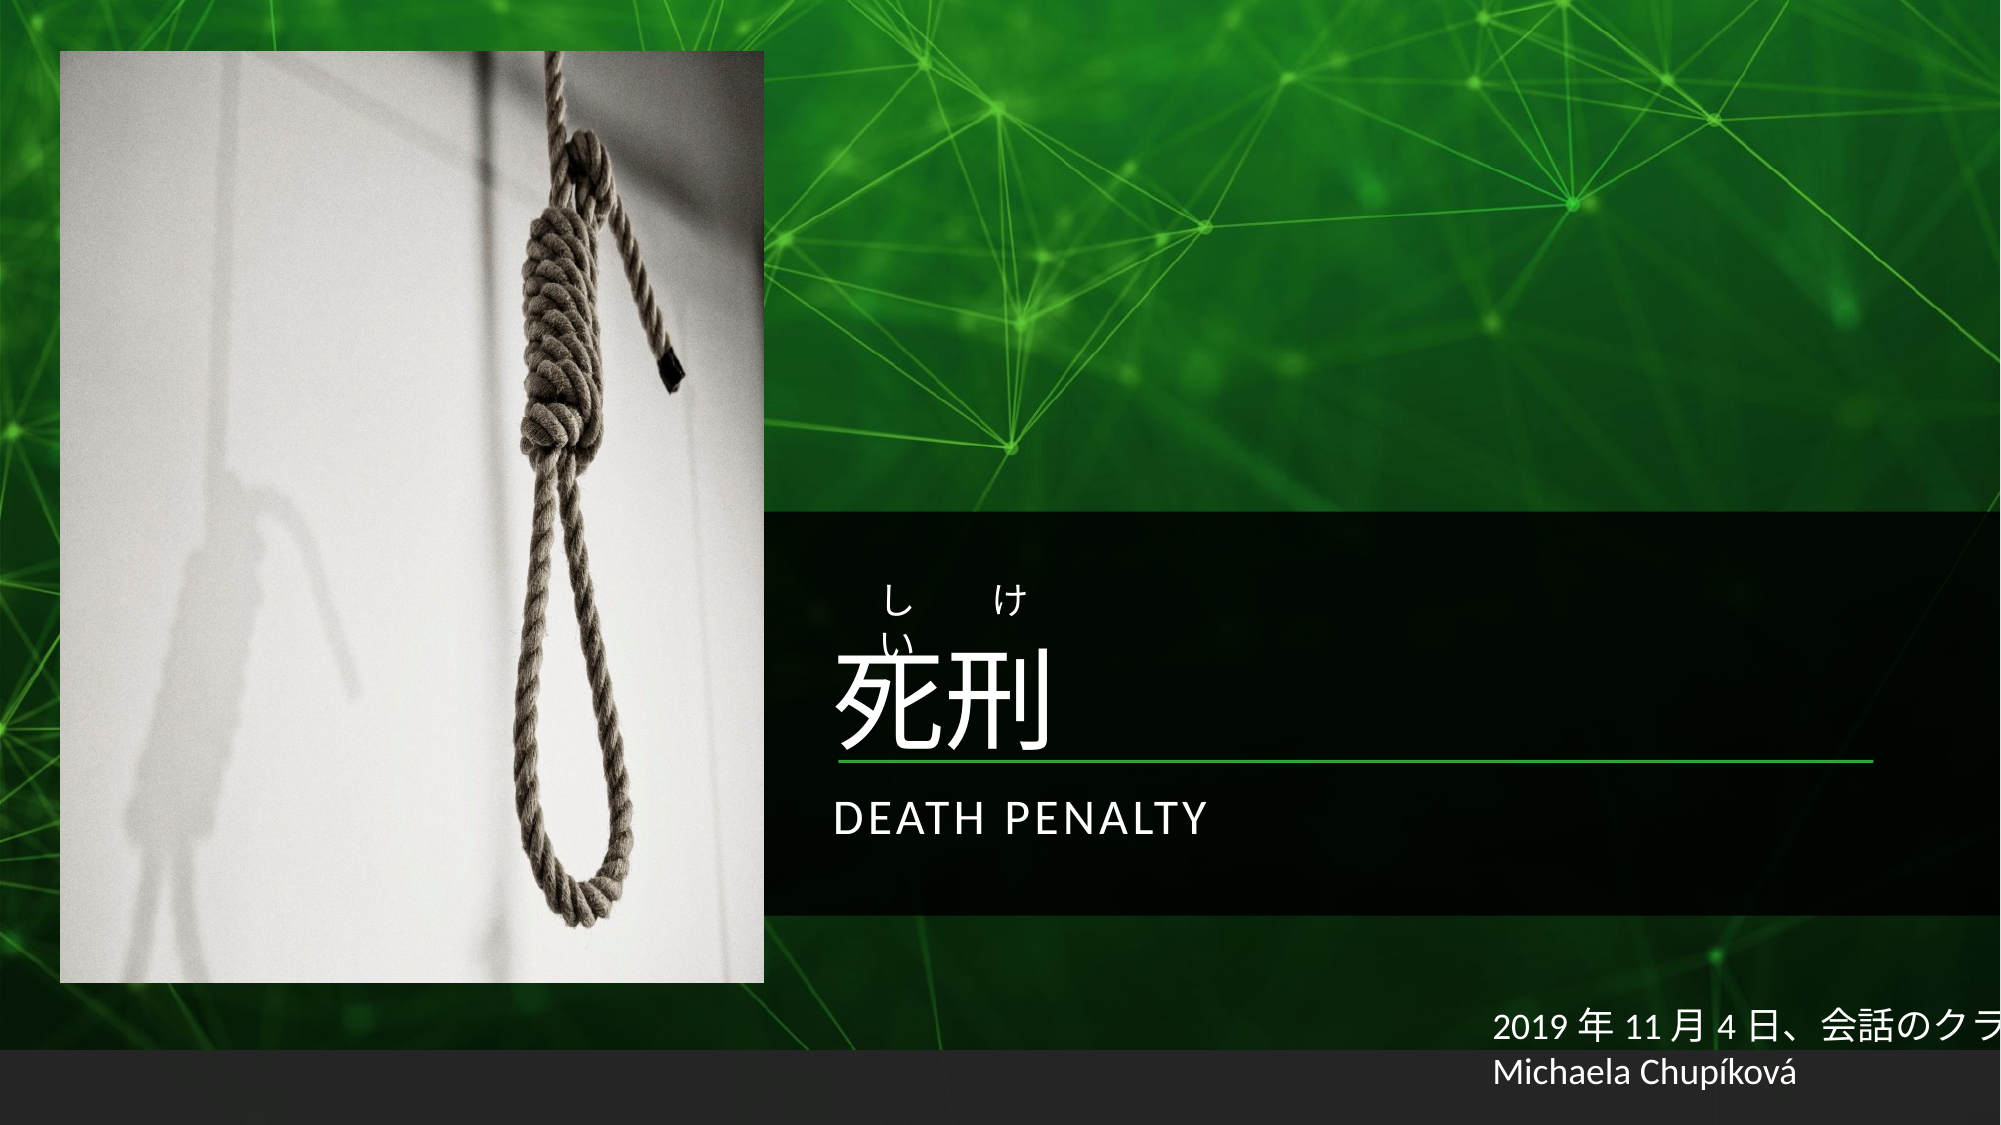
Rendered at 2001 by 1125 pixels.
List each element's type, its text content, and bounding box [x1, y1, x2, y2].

picture [0, 0, 2000, 1050]
text_box [764, 512, 2000, 916]
text_box [0, 1050, 2000, 1125]
text_box し けい [863, 569, 1046, 631]
text_box 2019年11月4日、会話のクラス Michaela Chupíková [1477, 994, 2000, 1101]
subtitle Death penalty [817, 776, 1880, 877]
title 死刑 [817, 571, 1880, 774]
